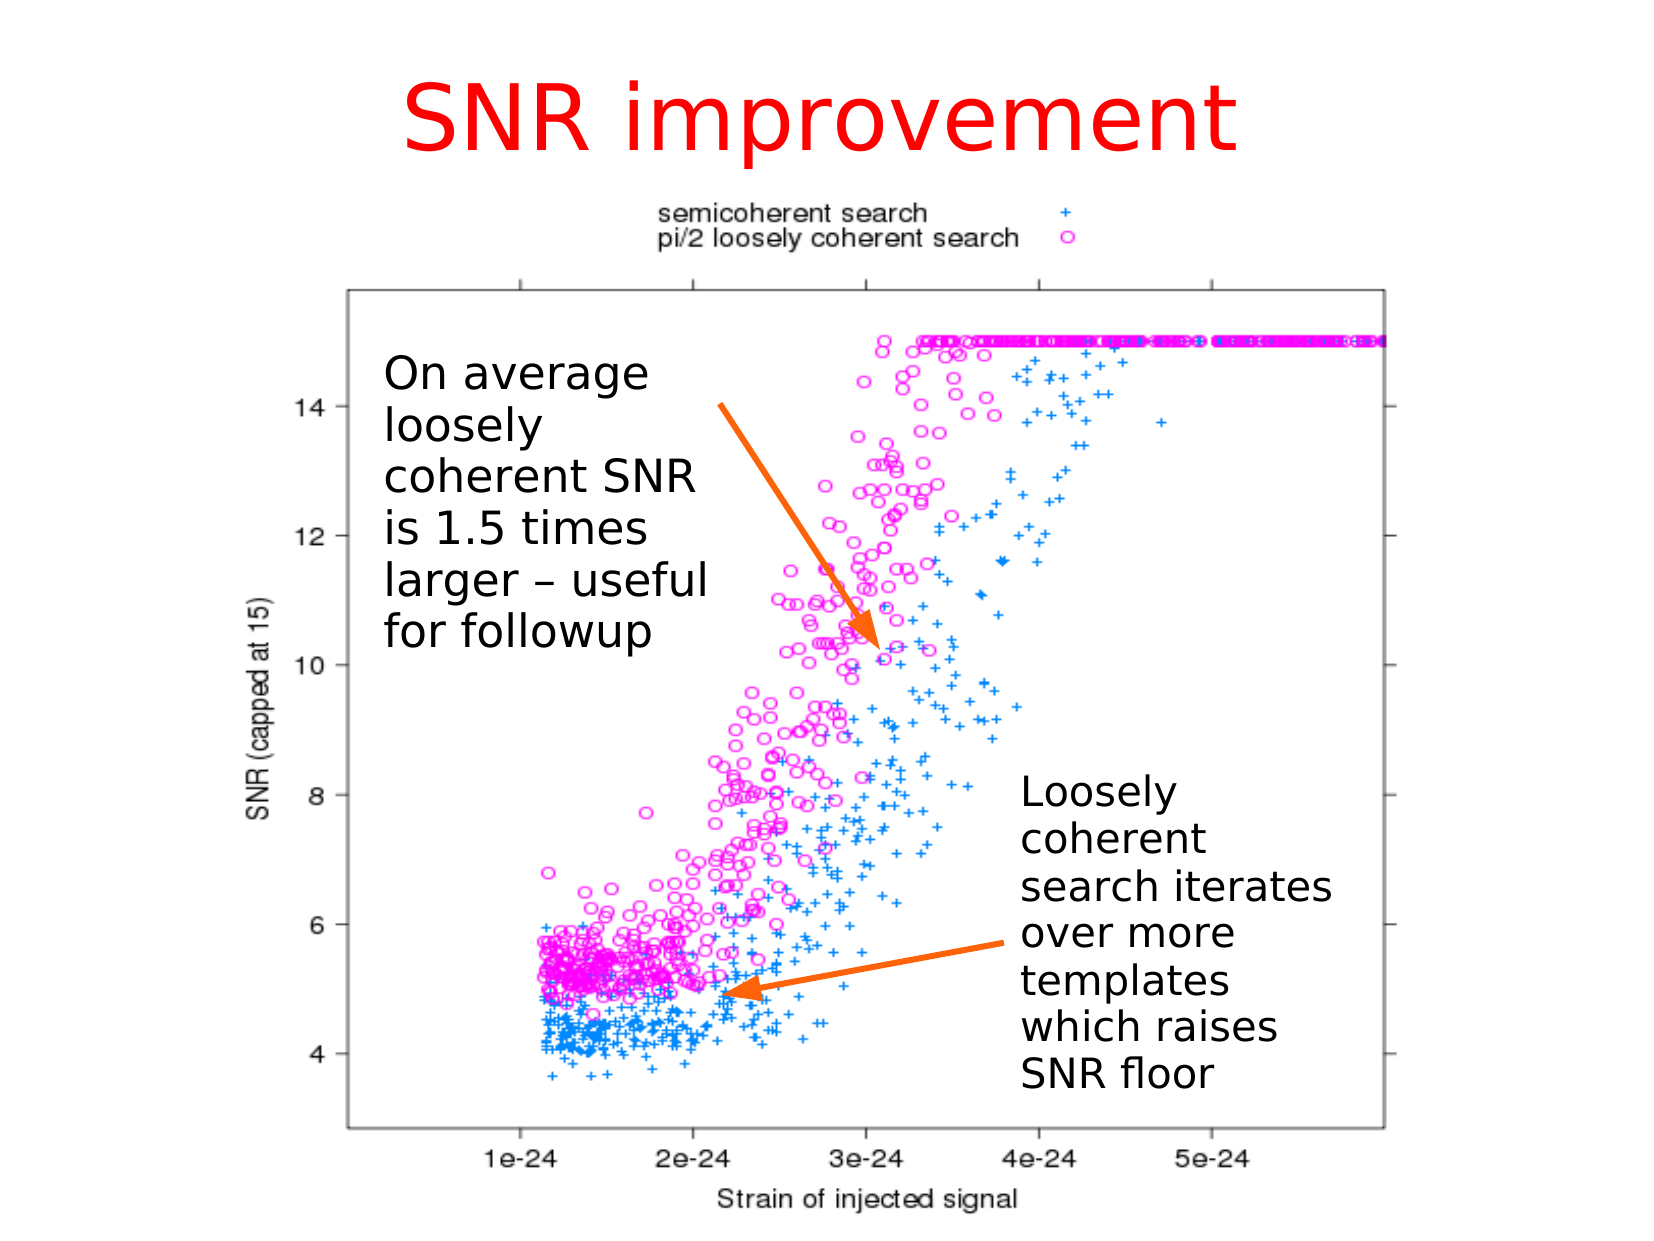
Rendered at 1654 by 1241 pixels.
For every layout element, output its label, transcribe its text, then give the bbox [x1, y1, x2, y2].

picture [222, 180, 1444, 1241]
text_box On average loosely coherent SNR is 1.5 times larger – useful for followup [368, 340, 749, 668]
title SNR improvement [76, 23, 1565, 216]
text_box Loosely coherent search iterates over more templates which raises SNR floor [1005, 761, 1366, 1108]
